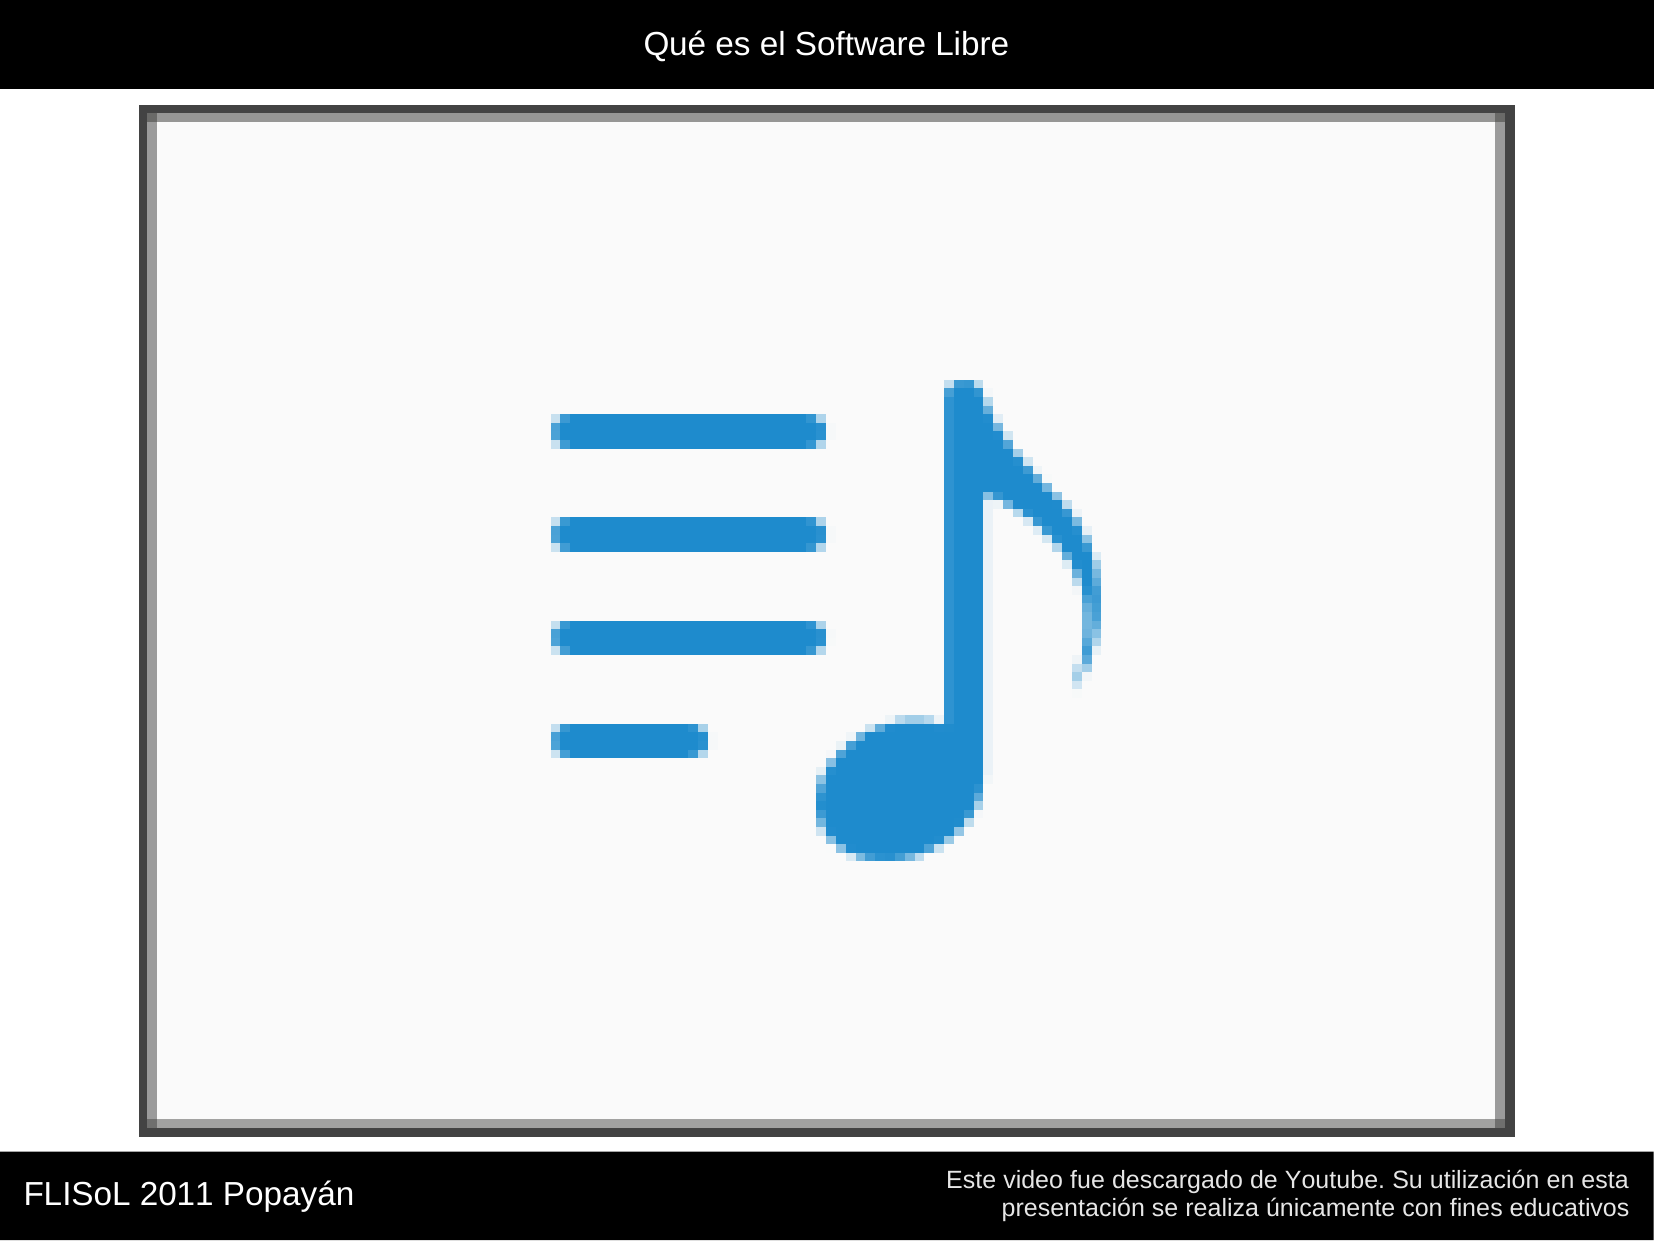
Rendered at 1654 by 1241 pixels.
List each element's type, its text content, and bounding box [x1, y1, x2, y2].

text_box [137, 104, 1516, 1138]
text_box Este video fue descargado de Youtube. Su utilización en esta presentación se realiza únicamente con fines educativos [946, 1165, 1653, 1232]
